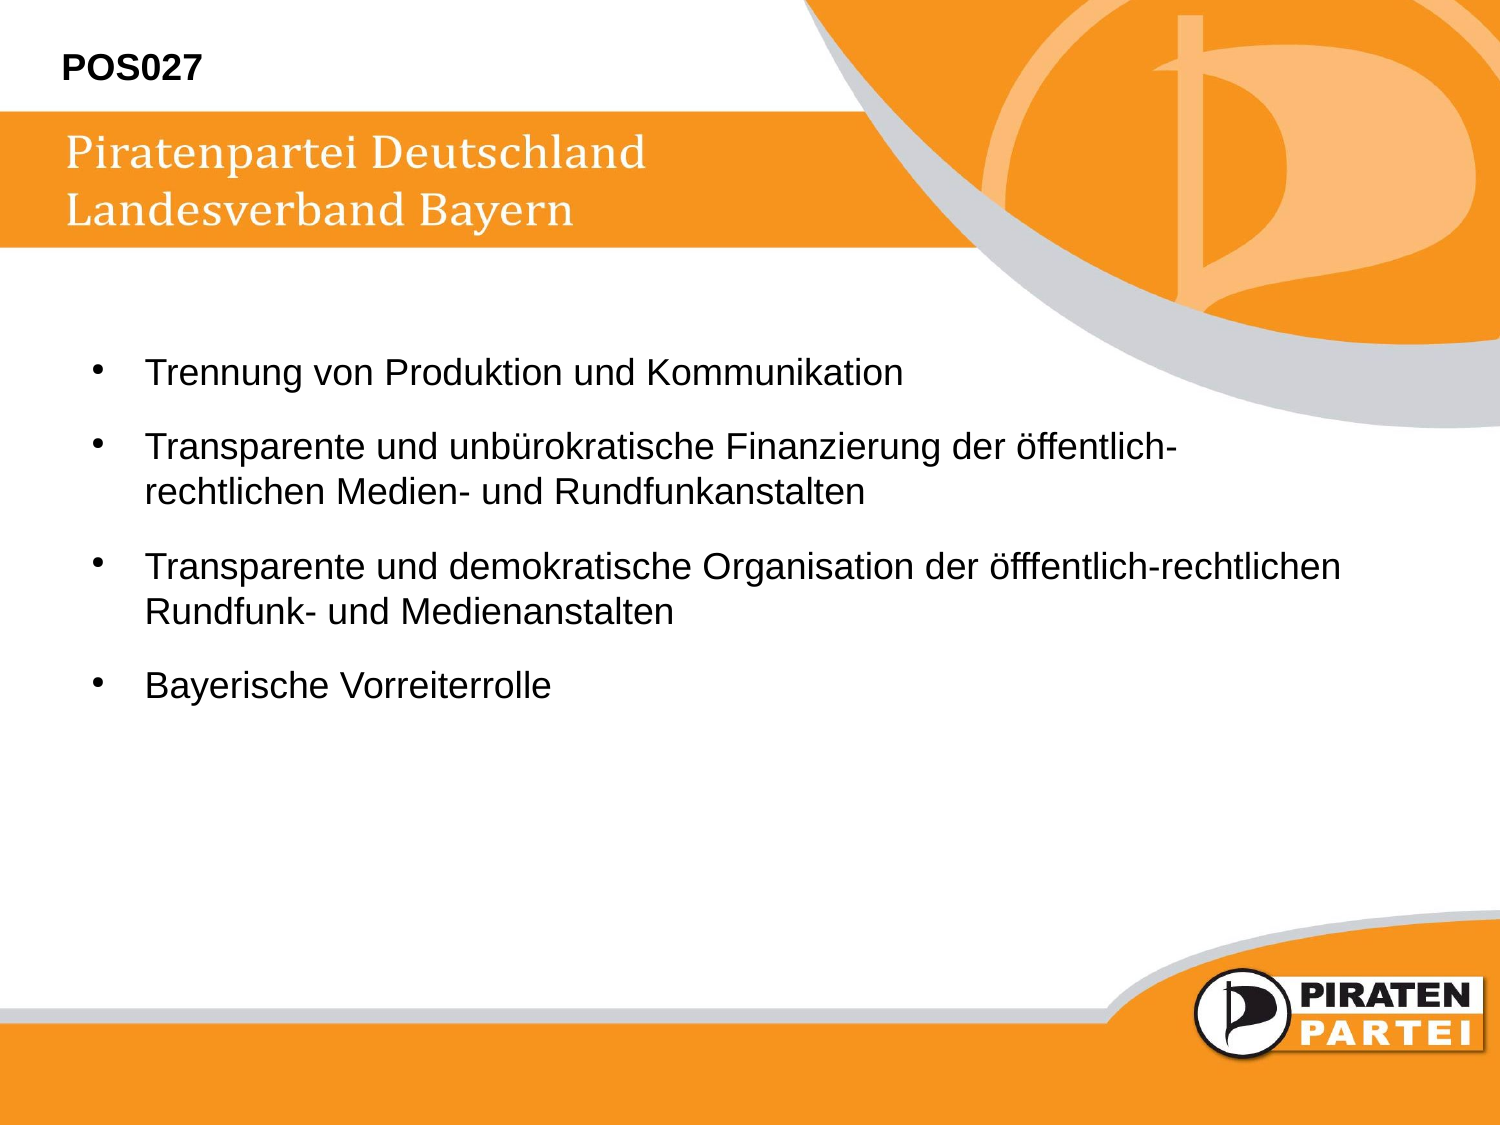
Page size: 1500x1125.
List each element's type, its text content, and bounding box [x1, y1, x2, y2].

text_box Trennung von Produktion und Kommunikation Transparente und unbürokratische Finanzierung der öffentlich-rechtlichen Medien- und Rundfunkanstalten Transparente und demokratische Organisation der öfffentlich-rechtlichen Rundfunk- und Medienanstalten Bayerische Vorreiterrolle [59, 265, 1359, 714]
title POS027 [46, 27, 1397, 104]
picture [0, 0, 1500, 1125]
